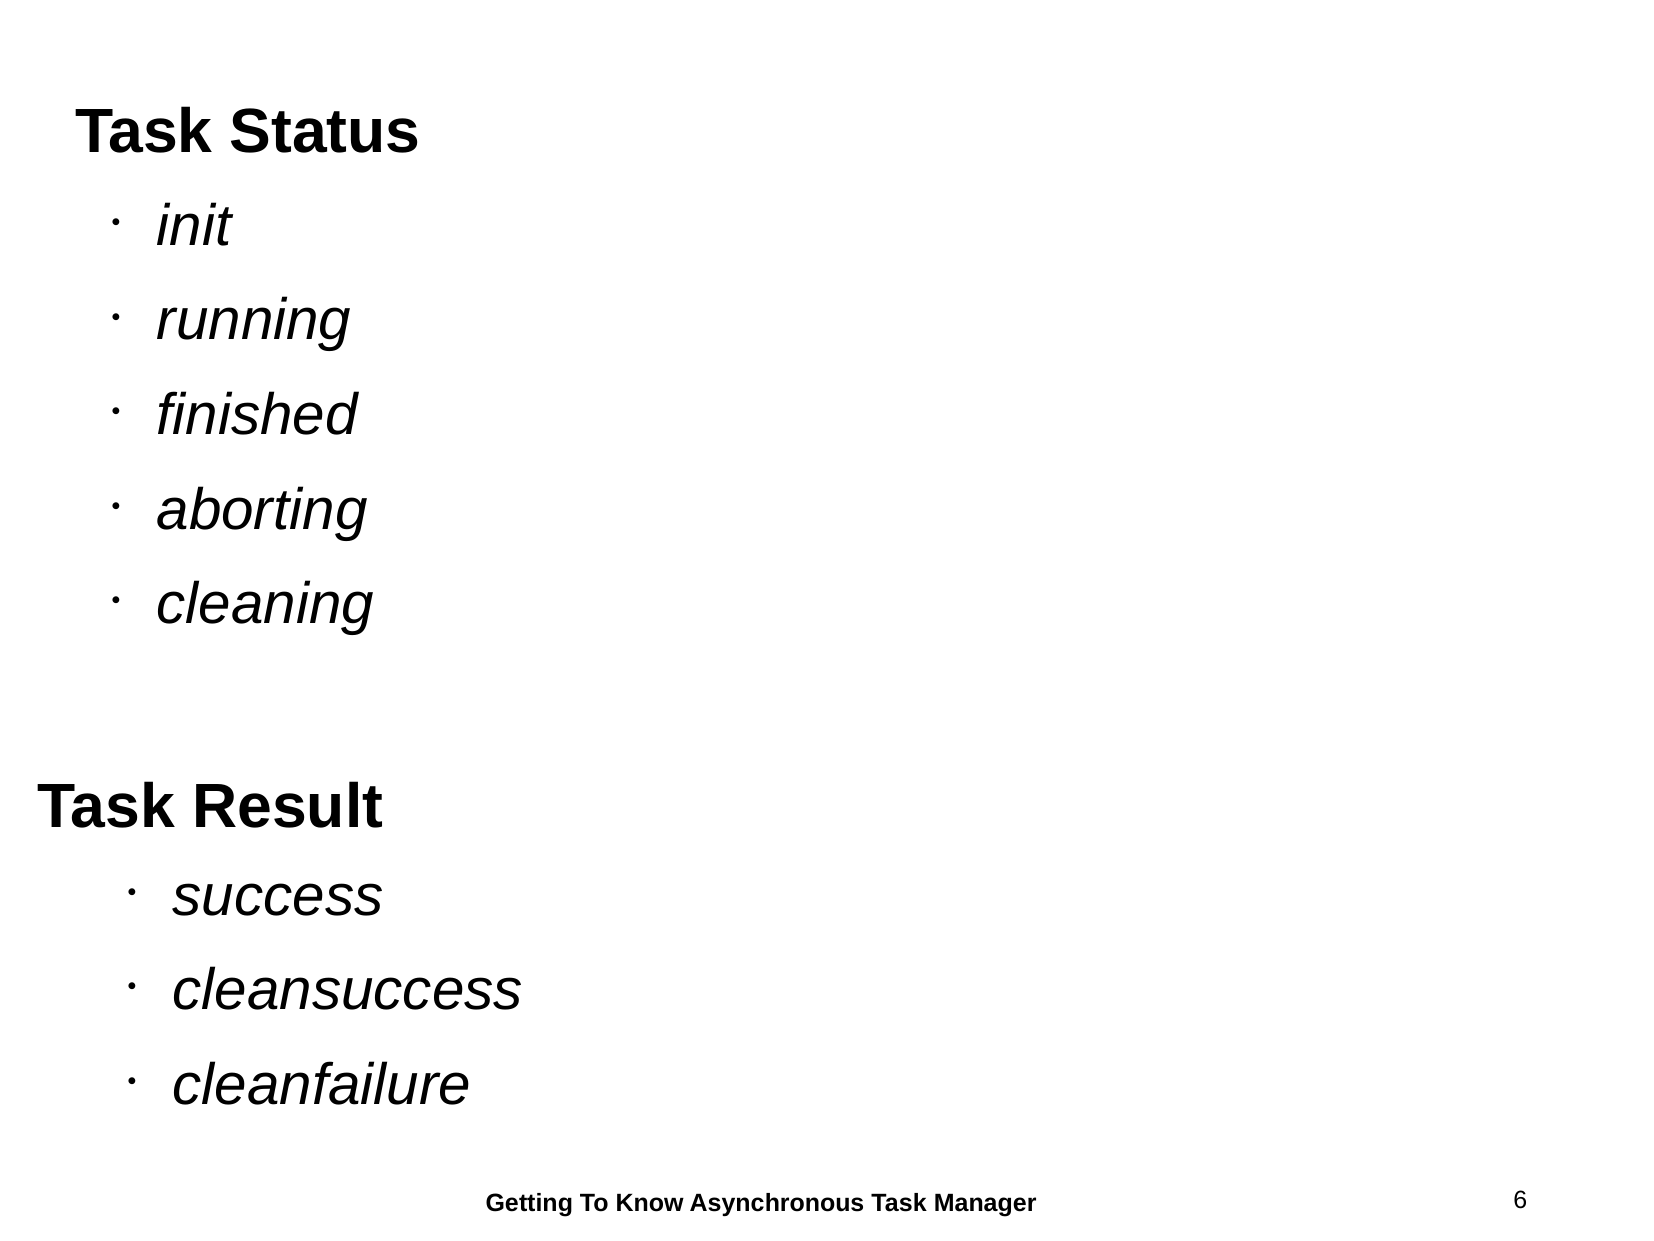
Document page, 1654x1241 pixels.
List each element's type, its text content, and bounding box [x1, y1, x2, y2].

list init running finished aborting cleaning [96, 192, 1585, 638]
title Task Status [75, 37, 1296, 226]
title Task Result [37, 712, 1258, 900]
list success cleansuccess cleanfailure [112, 862, 1601, 1120]
